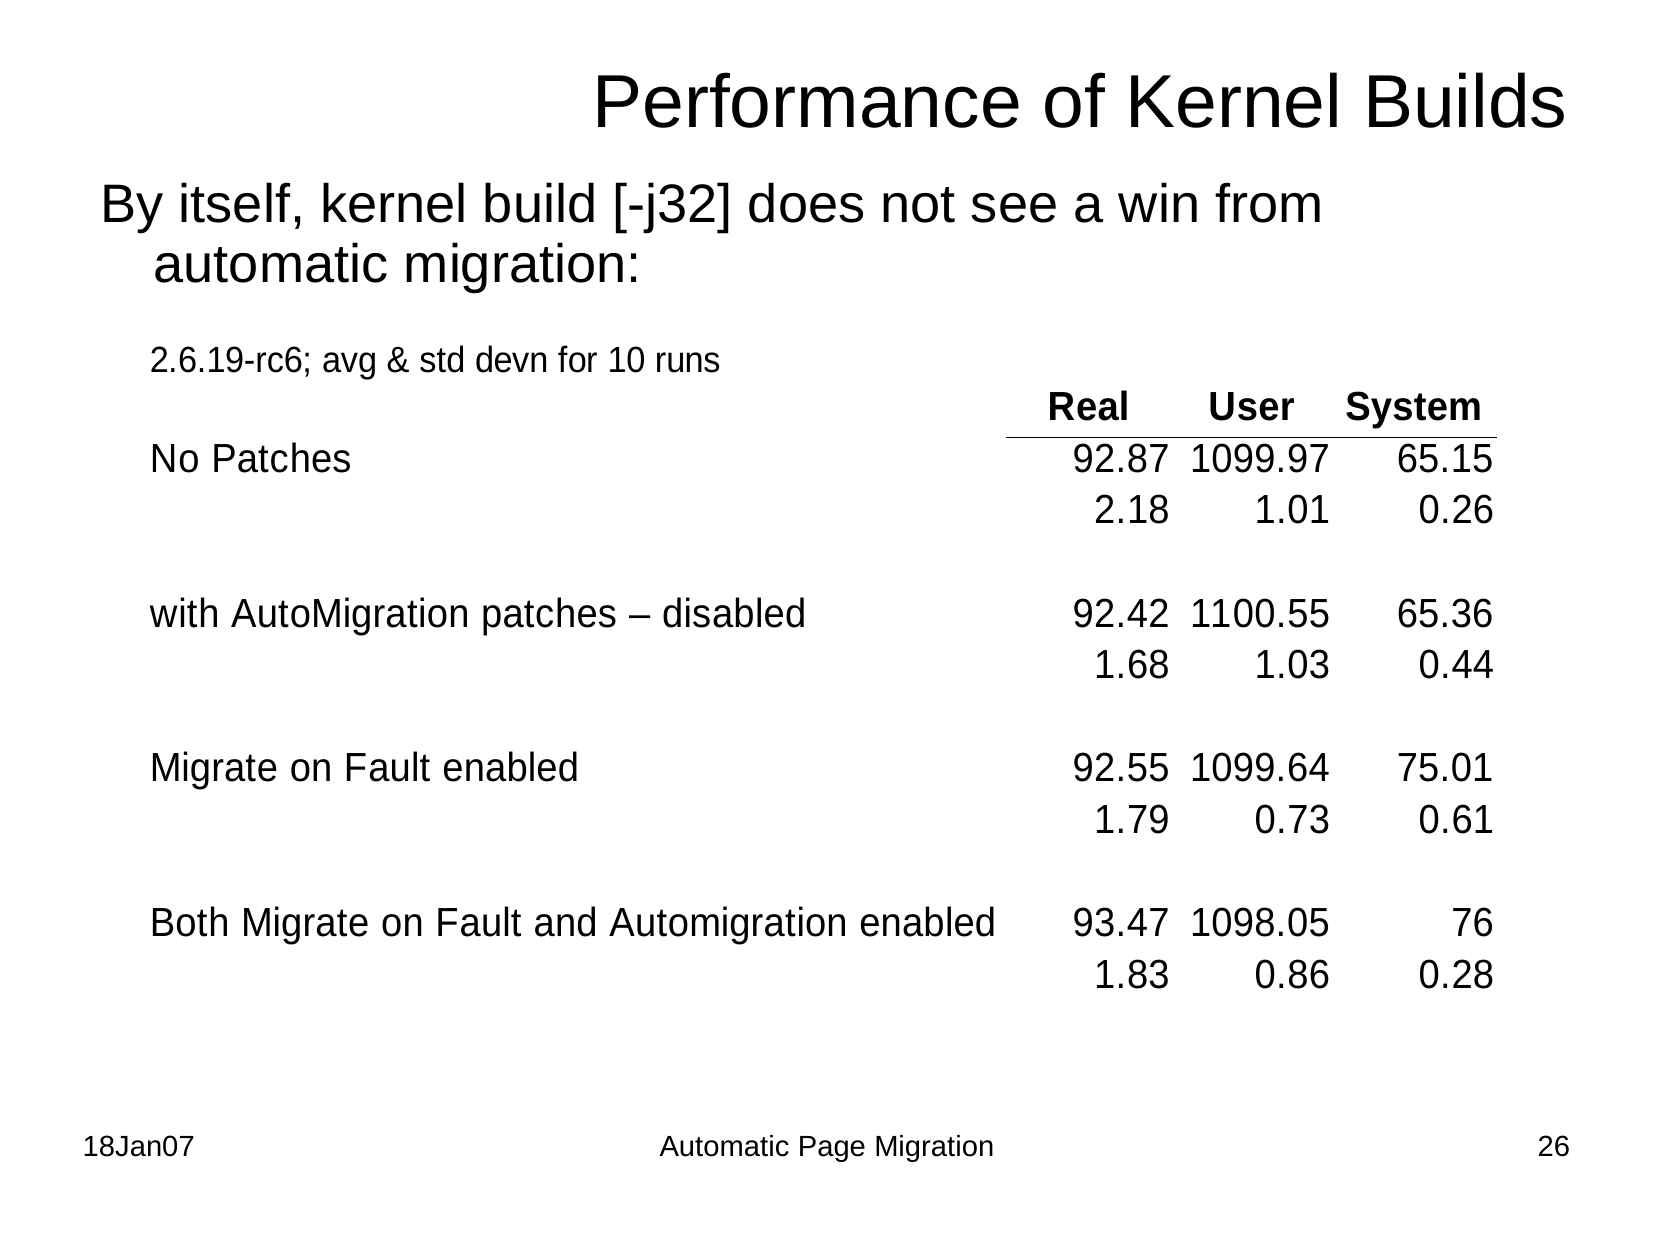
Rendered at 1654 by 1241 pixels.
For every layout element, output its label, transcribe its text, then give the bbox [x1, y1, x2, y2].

chart [147, 331, 1621, 1241]
title Performance of Kernel Builds [80, 45, 1569, 159]
list By itself, kernel build [-j32] does not see a win from automatic migration: [82, 173, 1571, 1109]
